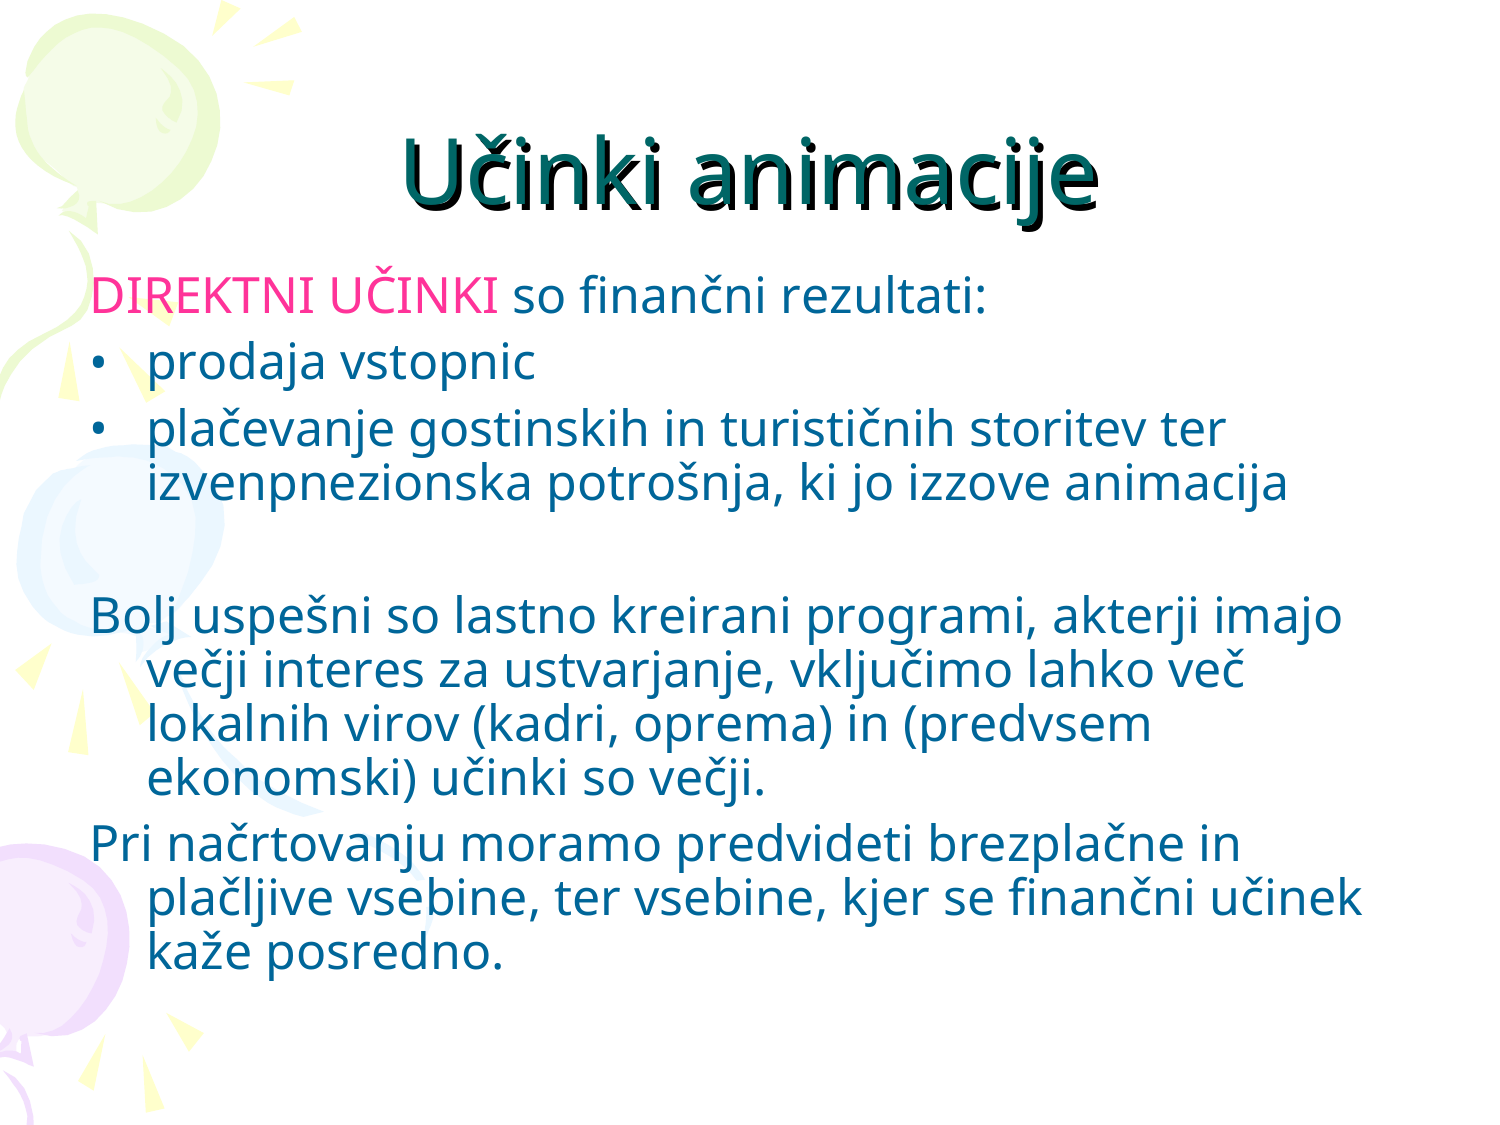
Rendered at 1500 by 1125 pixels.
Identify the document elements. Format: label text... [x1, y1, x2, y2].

title Učinki animacije [72, 16, 1426, 233]
list DIREKTNI UČINKI so finančni rezultati: prodaja vstopnic plačevanje gostinskih in turističnih storitev ter izvenpnezionska potrošnja, ki jo izzove animacija Bolj uspešni so lastno kreirani programi, akterji imajo večji interes za ustvarjanje, vključimo lahko več lokalnih virov (kadri, oprema) in (predvsem ekonomski) učinki so večji. Pri načrtovanju moramo predvideti brezplačne in plačljive vsebine, ter vsebine, kjer se finančni učinek kaže posredno. [75, 262, 1426, 994]
